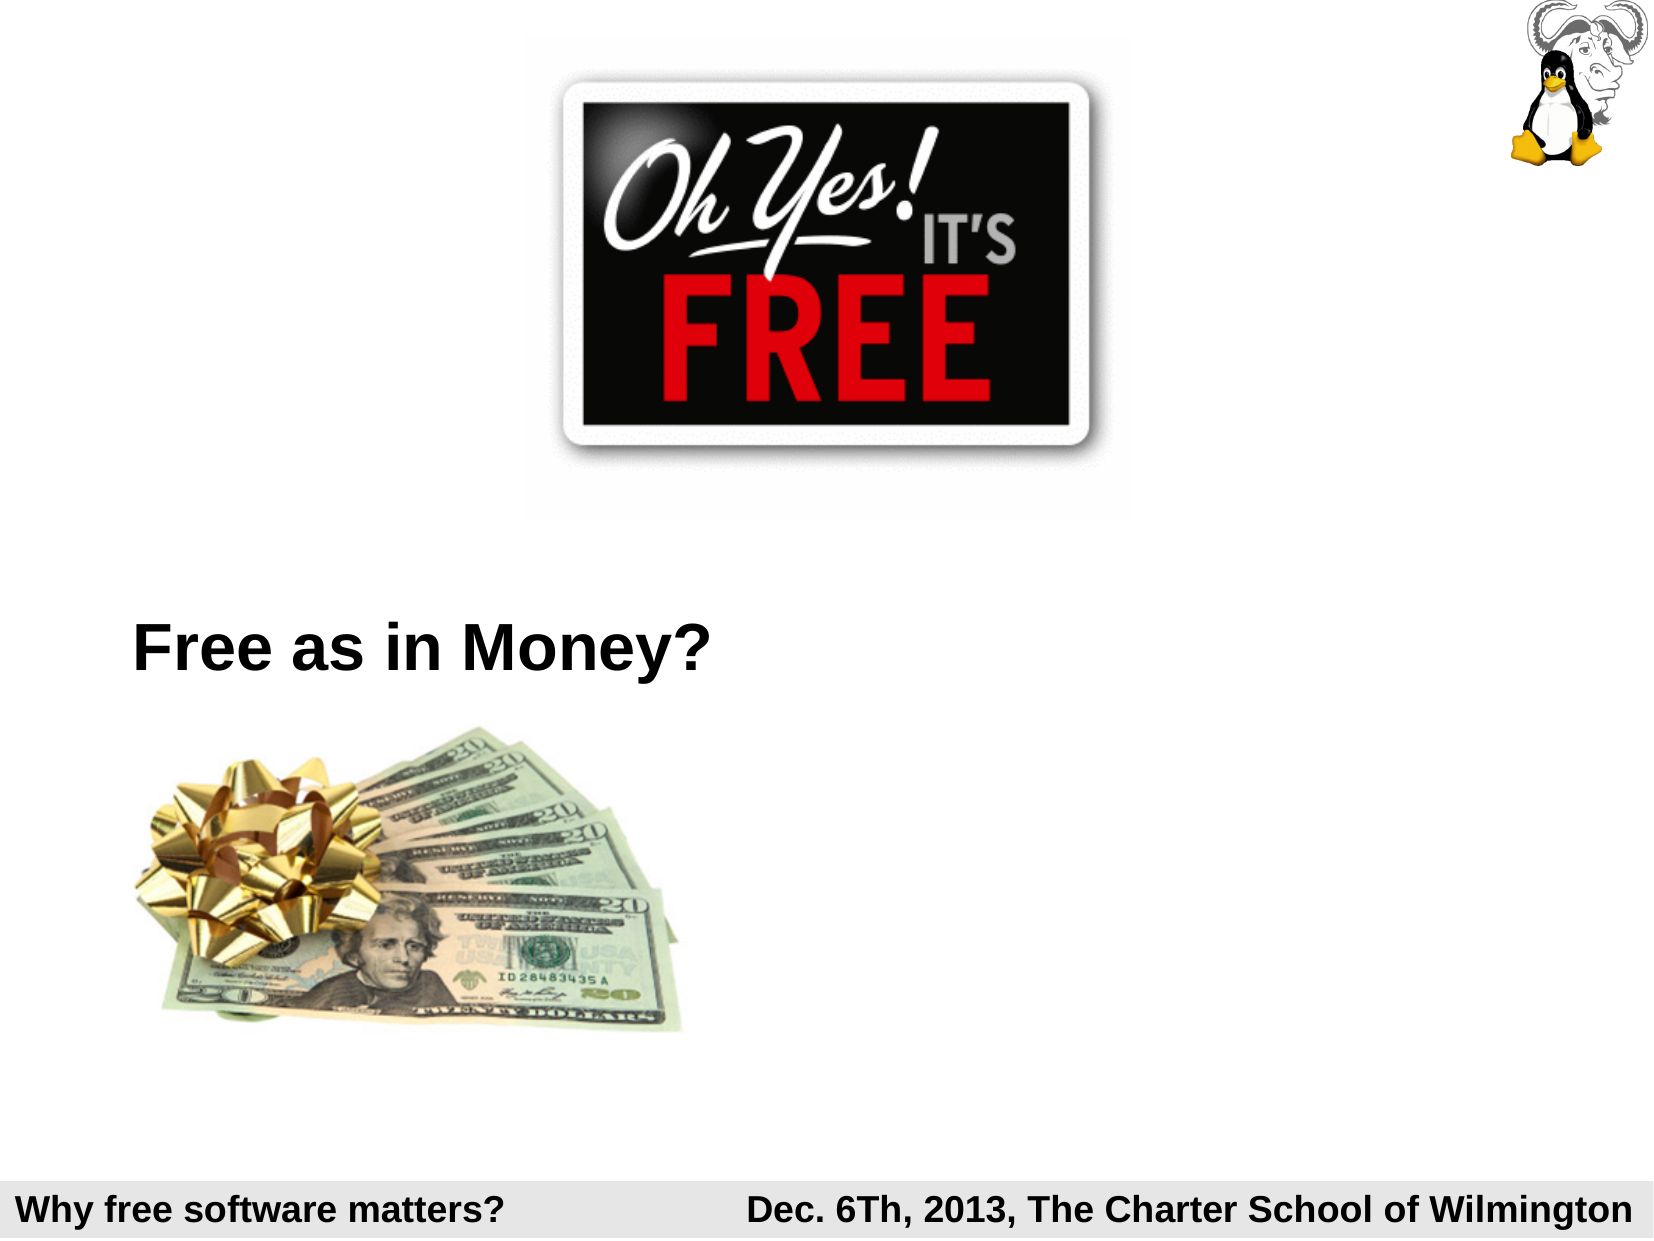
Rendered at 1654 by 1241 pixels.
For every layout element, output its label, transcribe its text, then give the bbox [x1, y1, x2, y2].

picture [118, 709, 710, 1062]
text_box Free as in Money? [118, 602, 780, 709]
picture [523, 35, 1130, 519]
picture [1511, 0, 1648, 166]
text_box Why free software matters? Dec. 6Th, 2013, The Charter School of Wilmington [0, 1181, 1654, 1238]
